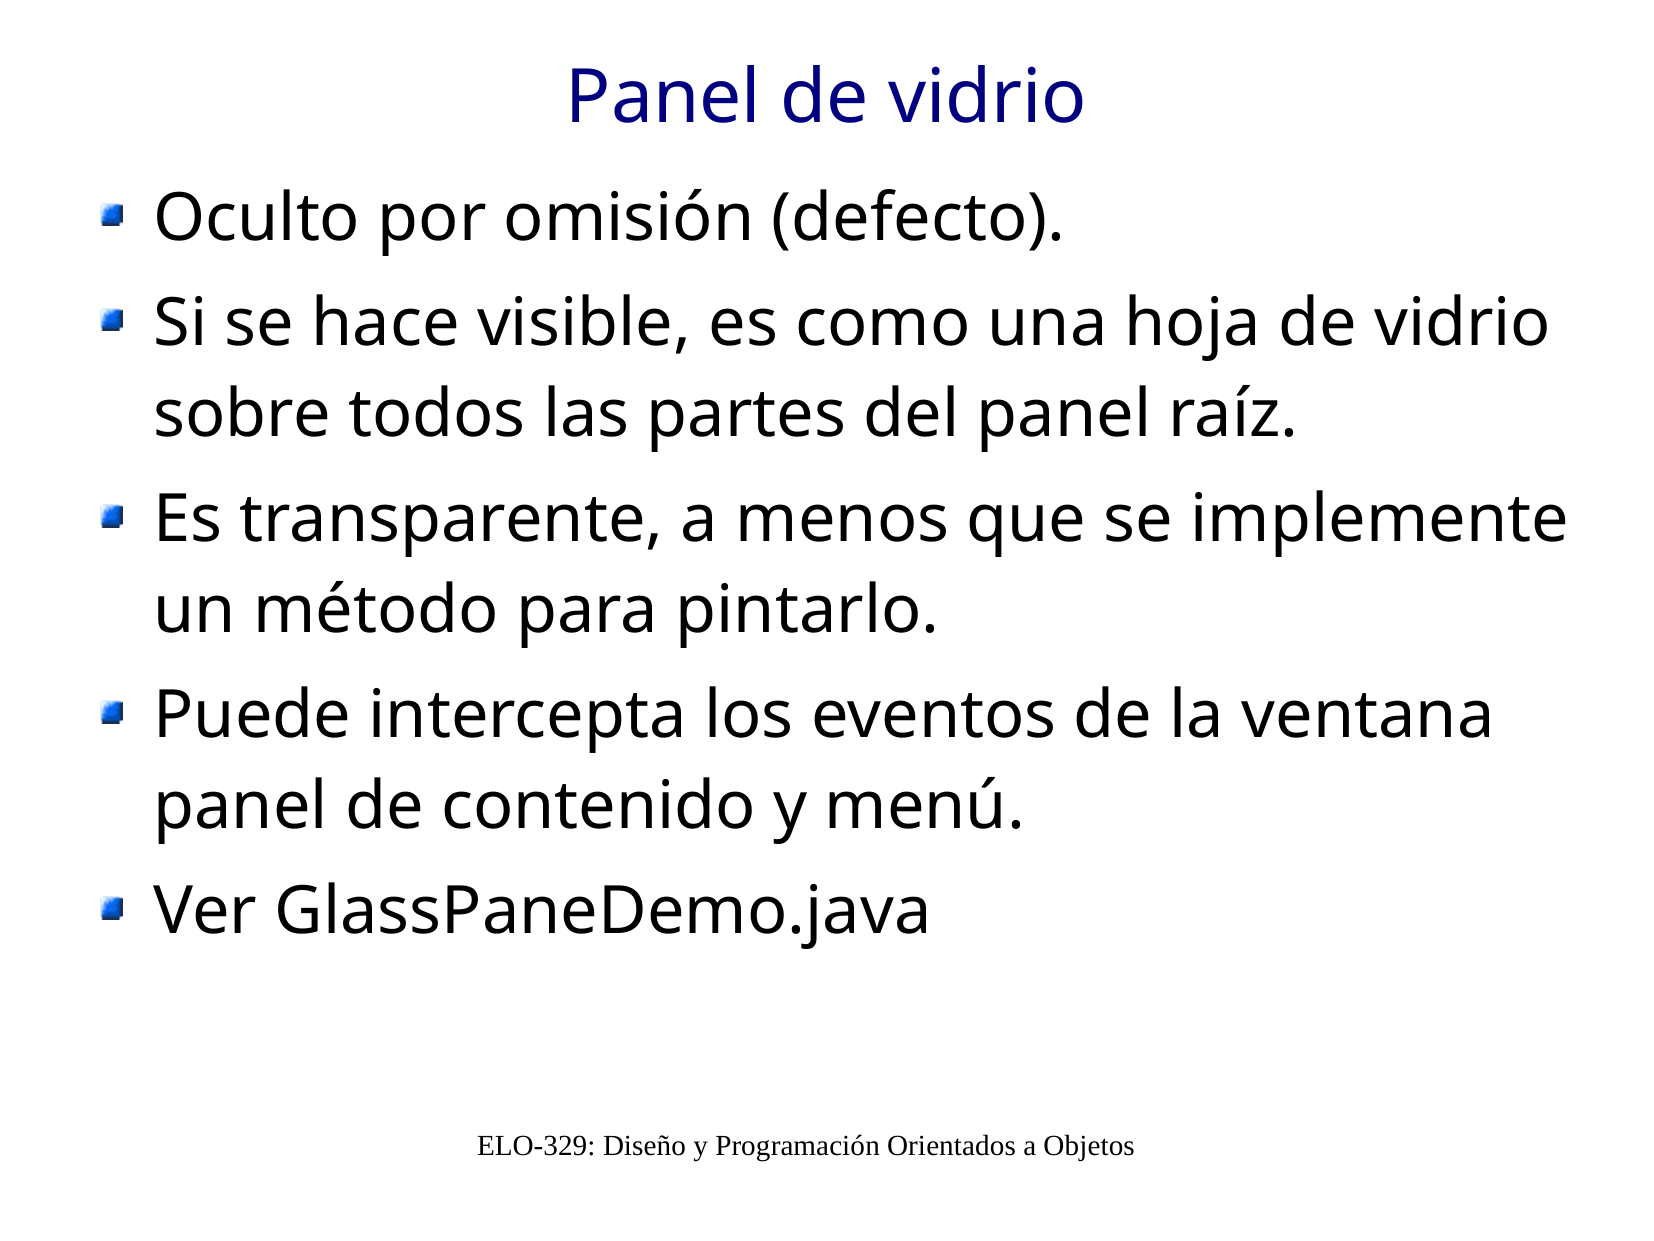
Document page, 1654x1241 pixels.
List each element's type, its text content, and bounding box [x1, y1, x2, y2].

title Panel de vidrio [82, 43, 1571, 145]
list Oculto por omisión (defecto). Si se hace visible, es como una hoja de vidrio sobre todos las partes del panel raíz. Es transparente, a menos que se implemente un método para pintarlo. Puede intercepta los eventos de la ventana panel de contenido y menú. Ver GlassPaneDemo.java [82, 169, 1571, 1112]
